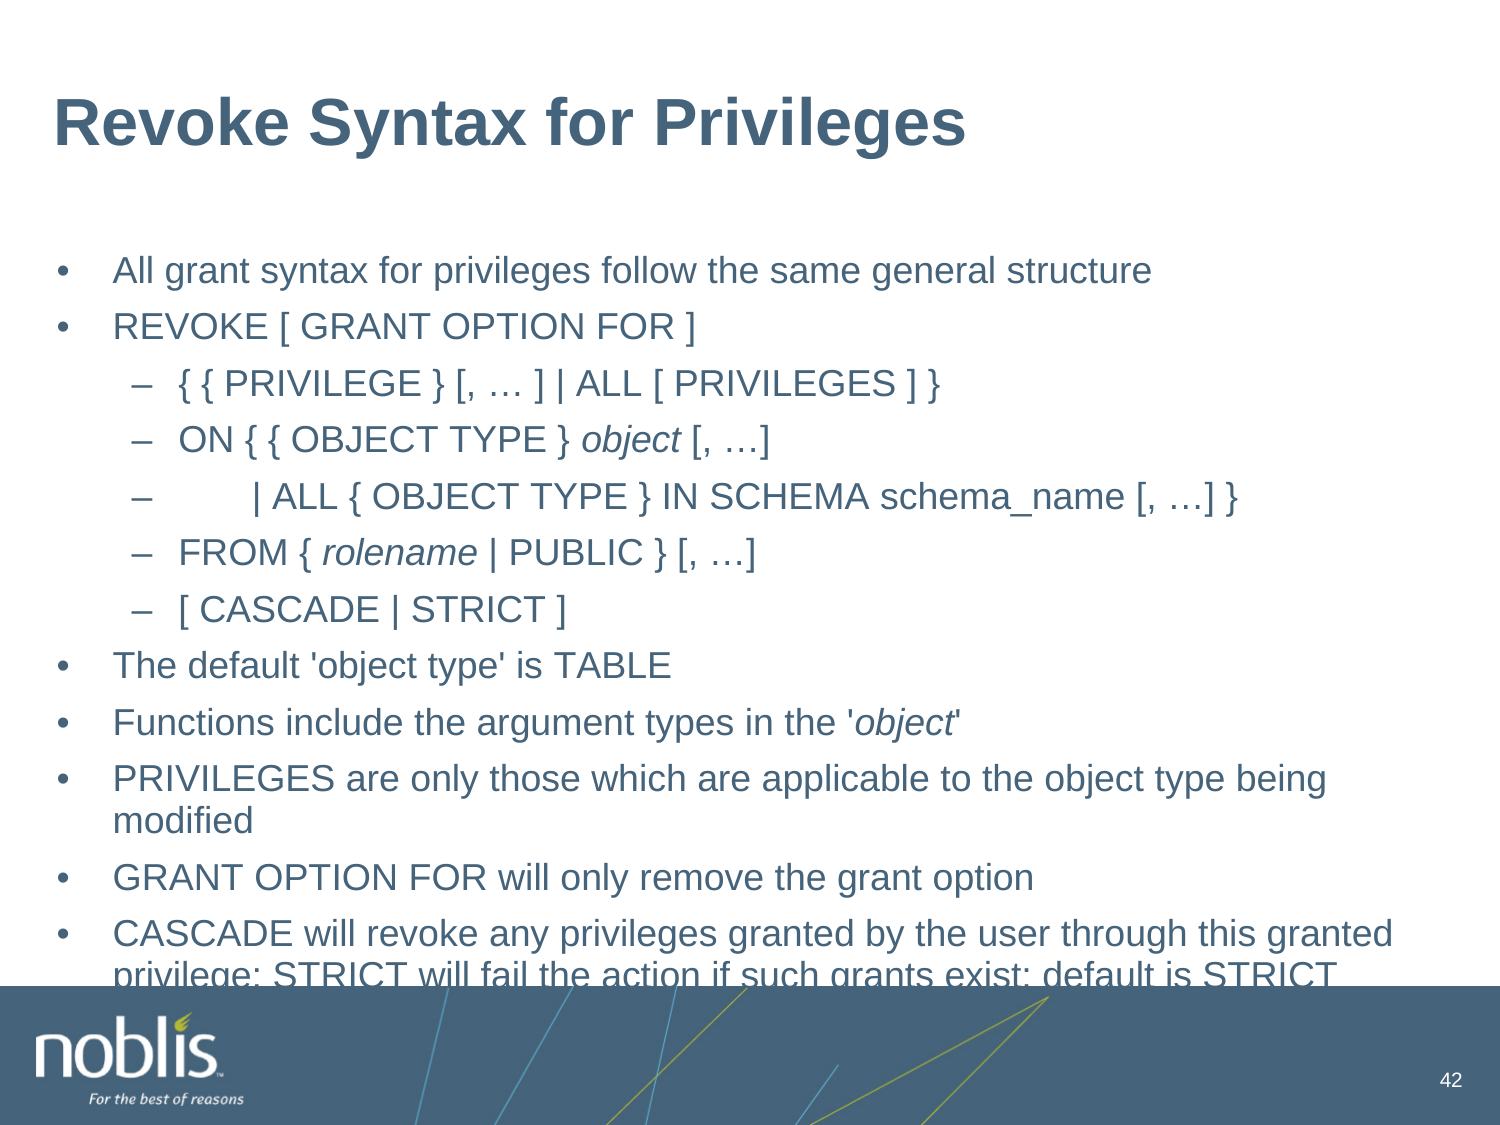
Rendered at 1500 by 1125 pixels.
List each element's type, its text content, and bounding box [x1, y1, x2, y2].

title Revoke Syntax for Privileges [53, 38, 1438, 211]
list All grant syntax for privileges follow the same general structure REVOKE [ GRANT OPTION FOR ] { { PRIVILEGE } [, … ] | ALL [ PRIVILEGES ] } ON { { OBJECT TYPE } object [, …] | ALL { OBJECT TYPE } IN SCHEMA schema_name [, …] } FROM { rolename | PUBLIC } [, …] [ CASCADE | STRICT ] The default 'object type' is TABLE Functions include the argument types in the 'object' PRIVILEGES are only those which are applicable to the object type being modified GRANT OPTION FOR will only remove the grant option CASCADE will revoke any privileges granted by the user through this granted privilege; STRICT will fail the action if such grants exist; default is STRICT [56, 249, 1433, 997]
picture [0, 986, 1500, 1125]
